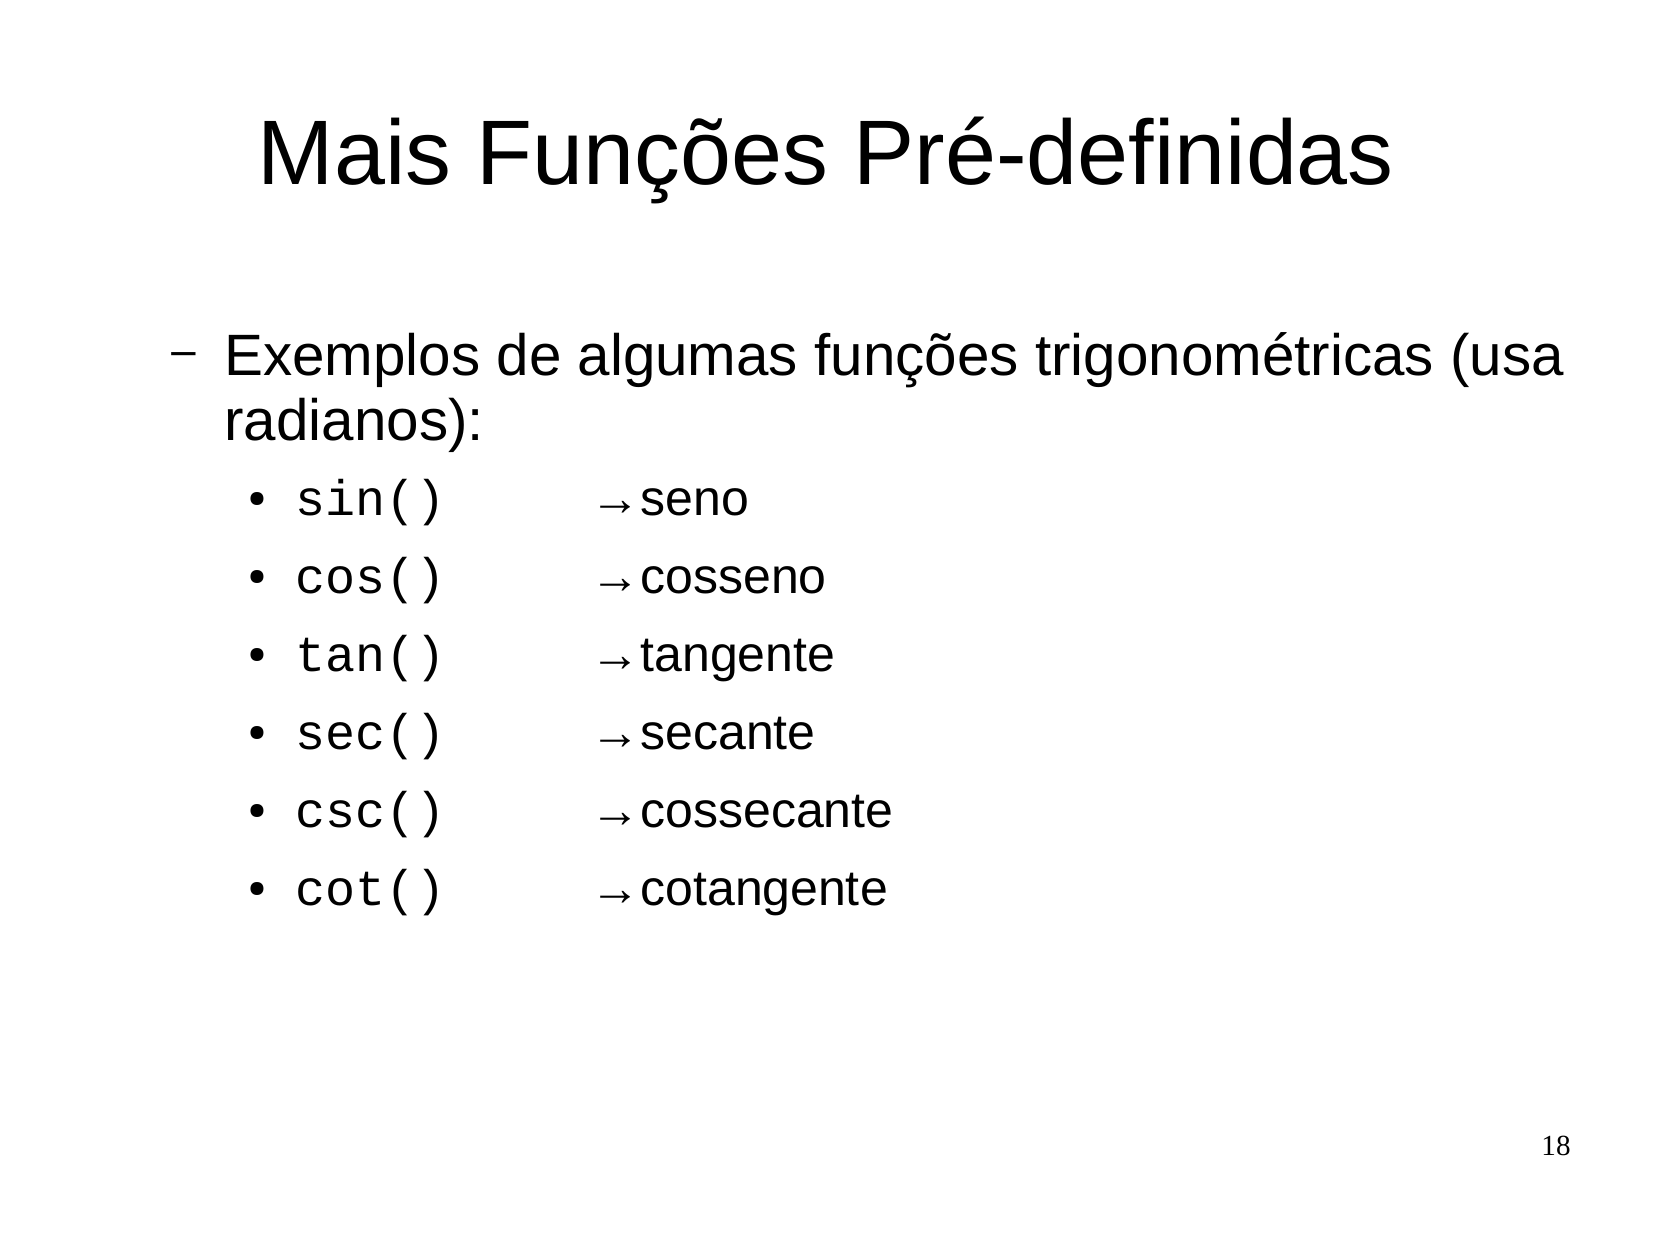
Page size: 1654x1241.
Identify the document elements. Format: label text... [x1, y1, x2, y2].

title Mais Funções Pré-definidas [82, 49, 1571, 224]
list Exemplos de algumas funções trigonométricas (usa radianos): sin() →seno cos() →cosseno tan() →tangente sec() →secante csc() →cossecante cot() →cotangente [82, 224, 1571, 1123]
